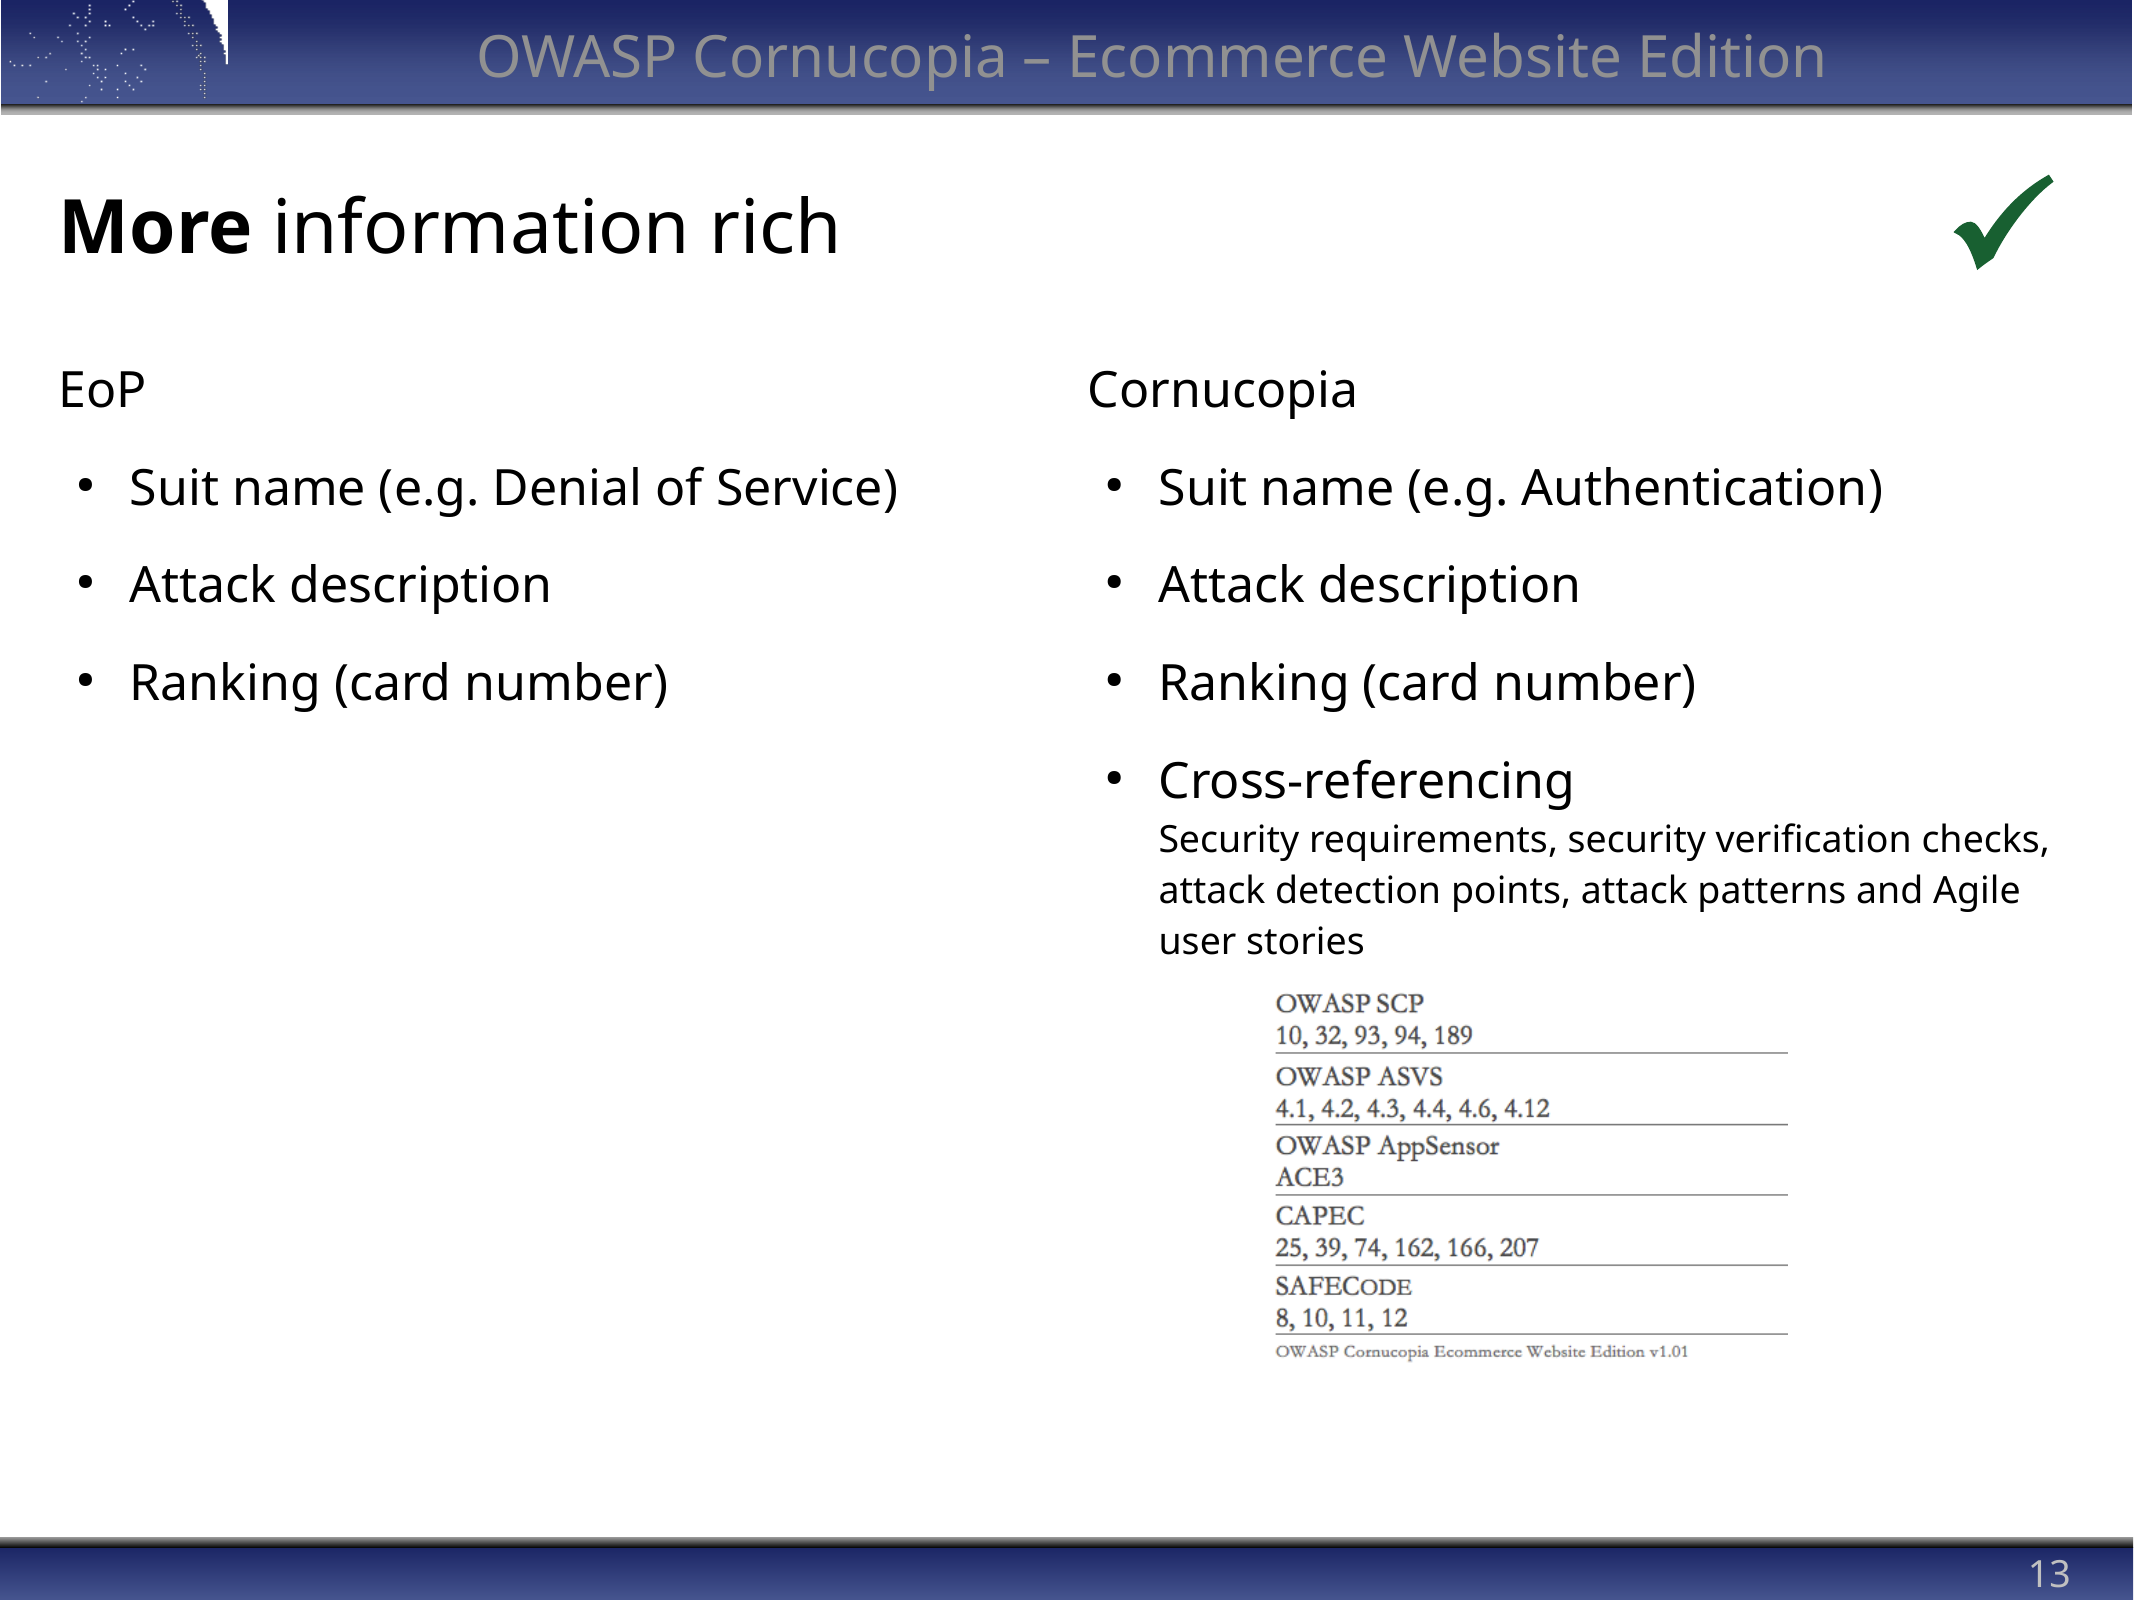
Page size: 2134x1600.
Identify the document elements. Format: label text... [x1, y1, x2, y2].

title More information rich [58, 124, 2126, 325]
list ü [1730, 177, 2061, 325]
picture [1251, 956, 1788, 1398]
list EoP Suit name (e.g. Denial of Service) Attack description Ranking (card number) [58, 354, 1039, 1536]
list Cornucopia Suit name (e.g. Authentication) Attack description Ranking (card number) Cross-referencing Security requirements, security verification checks, attack detection points, attack patterns and Agile user stories [1087, 354, 2068, 975]
